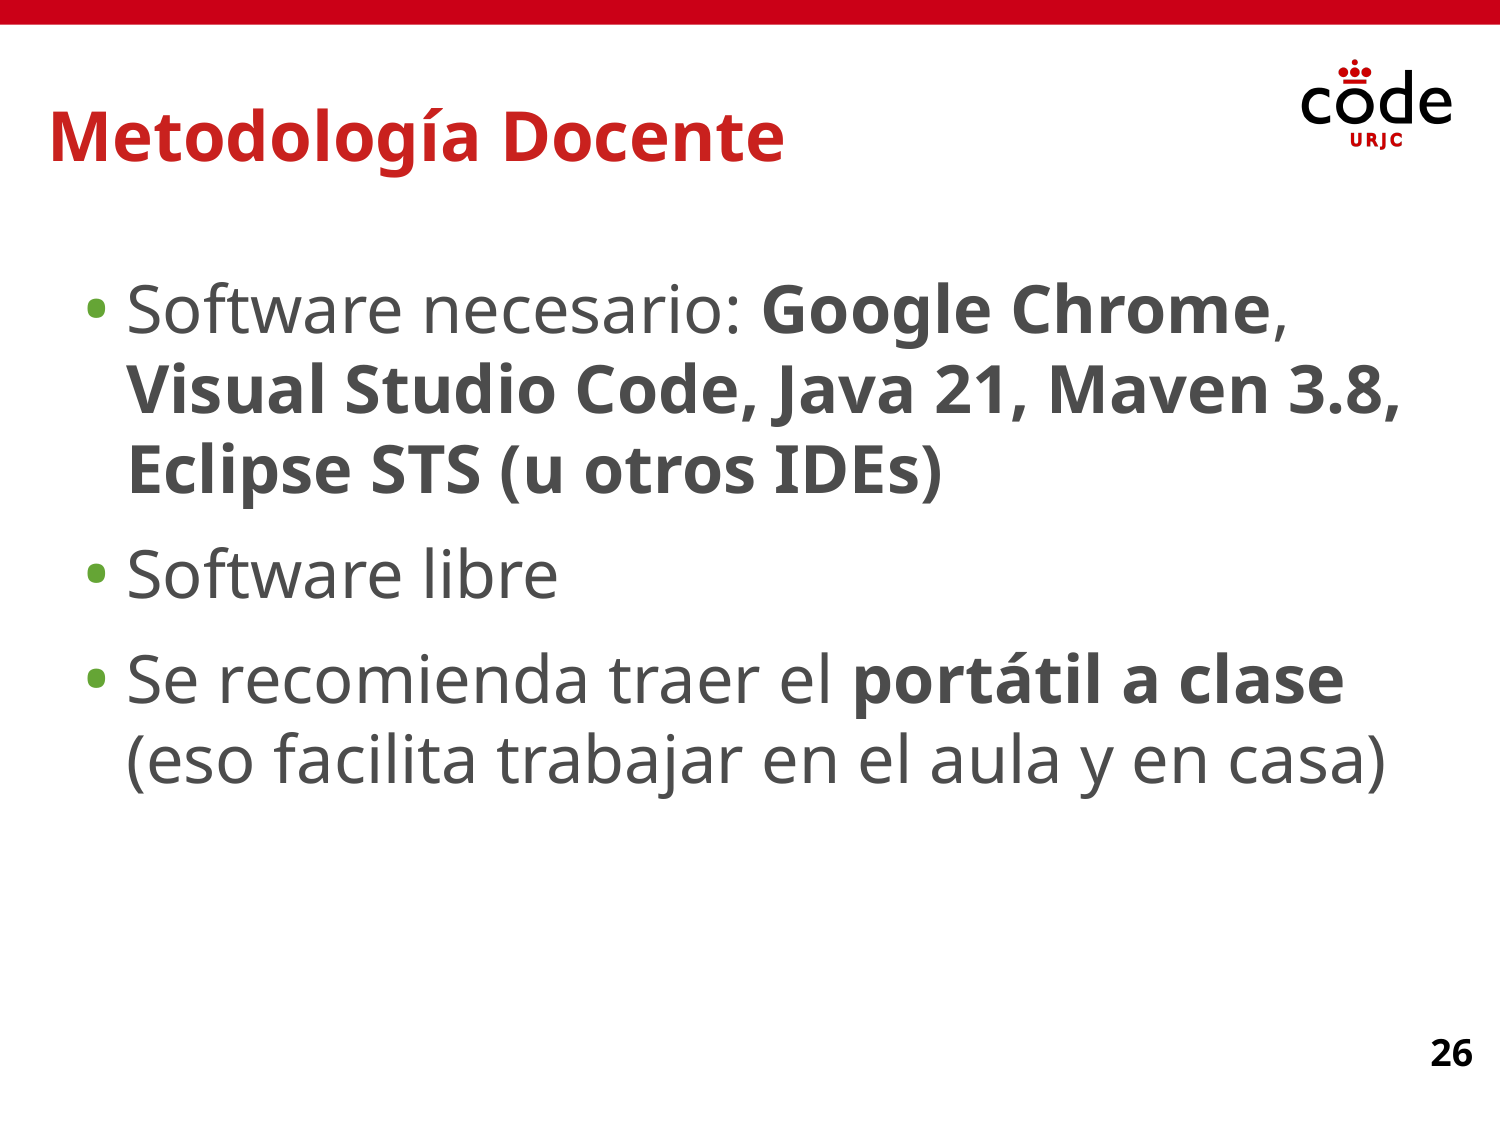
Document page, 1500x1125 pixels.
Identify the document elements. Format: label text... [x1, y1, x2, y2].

title Metodología Docente [32, 79, 1383, 189]
picture [1284, 50, 1468, 161]
list Software necesario: Google Chrome, Visual Studio Code, Java 21, Maven 3.8, Eclipse STS (u otros IDEs) Software libre Se recomienda traer el portátil a clase (eso facilita trabajar en el aula y en casa) [51, 259, 1436, 1013]
